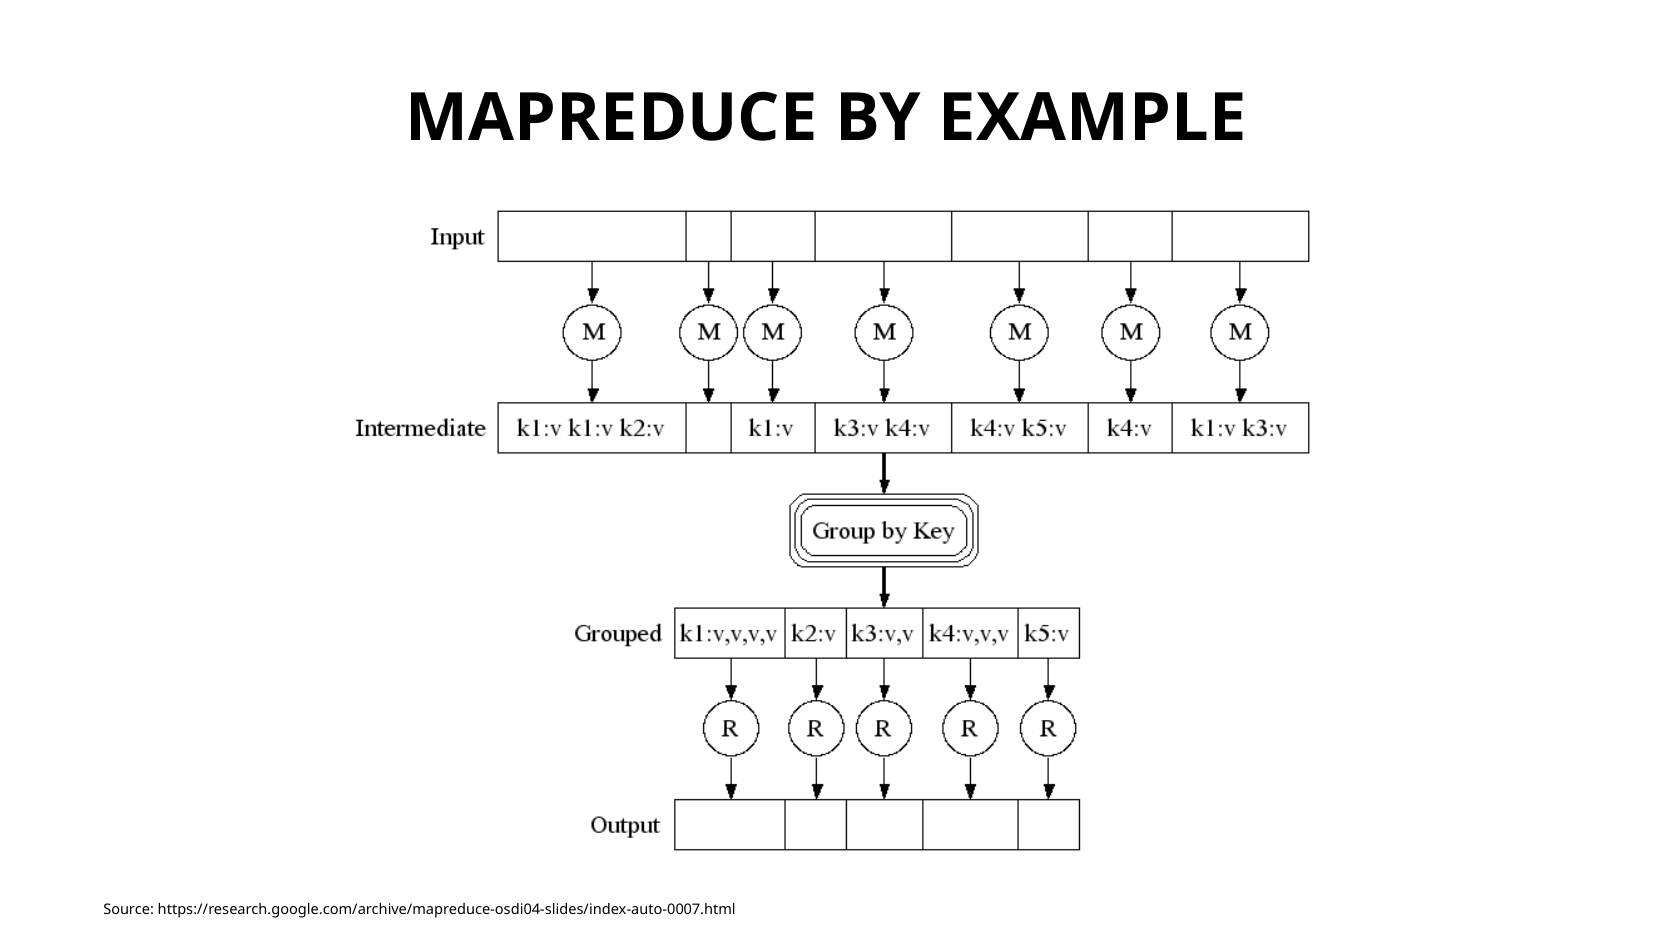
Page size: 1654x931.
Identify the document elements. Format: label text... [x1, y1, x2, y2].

picture [336, 192, 1317, 868]
title MAPREDUCE BY EXAMPLE [82, 36, 1571, 193]
text_box Source: https://research.google.com/archive/mapreduce-osdi04-slides/index-auto-0007.html [88, 891, 845, 925]
